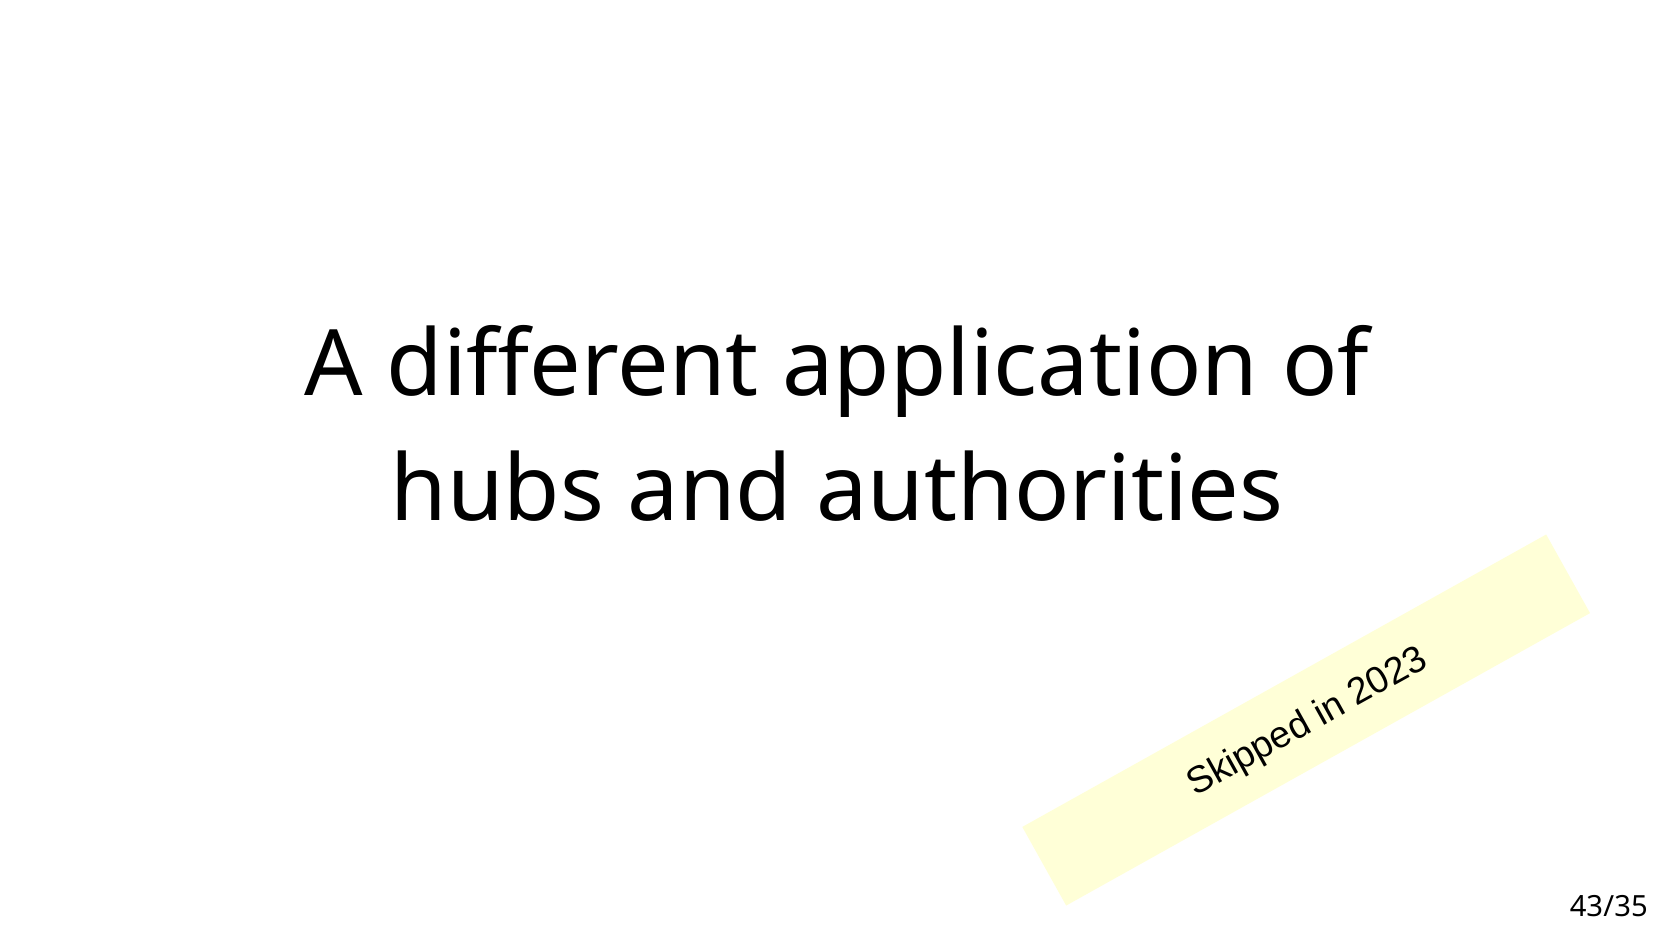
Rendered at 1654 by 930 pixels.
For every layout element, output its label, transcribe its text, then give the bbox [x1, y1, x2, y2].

title A different application of hubs and authorities [93, 293, 1582, 552]
text_box Skipped in 2023 [1022, 534, 1591, 906]
